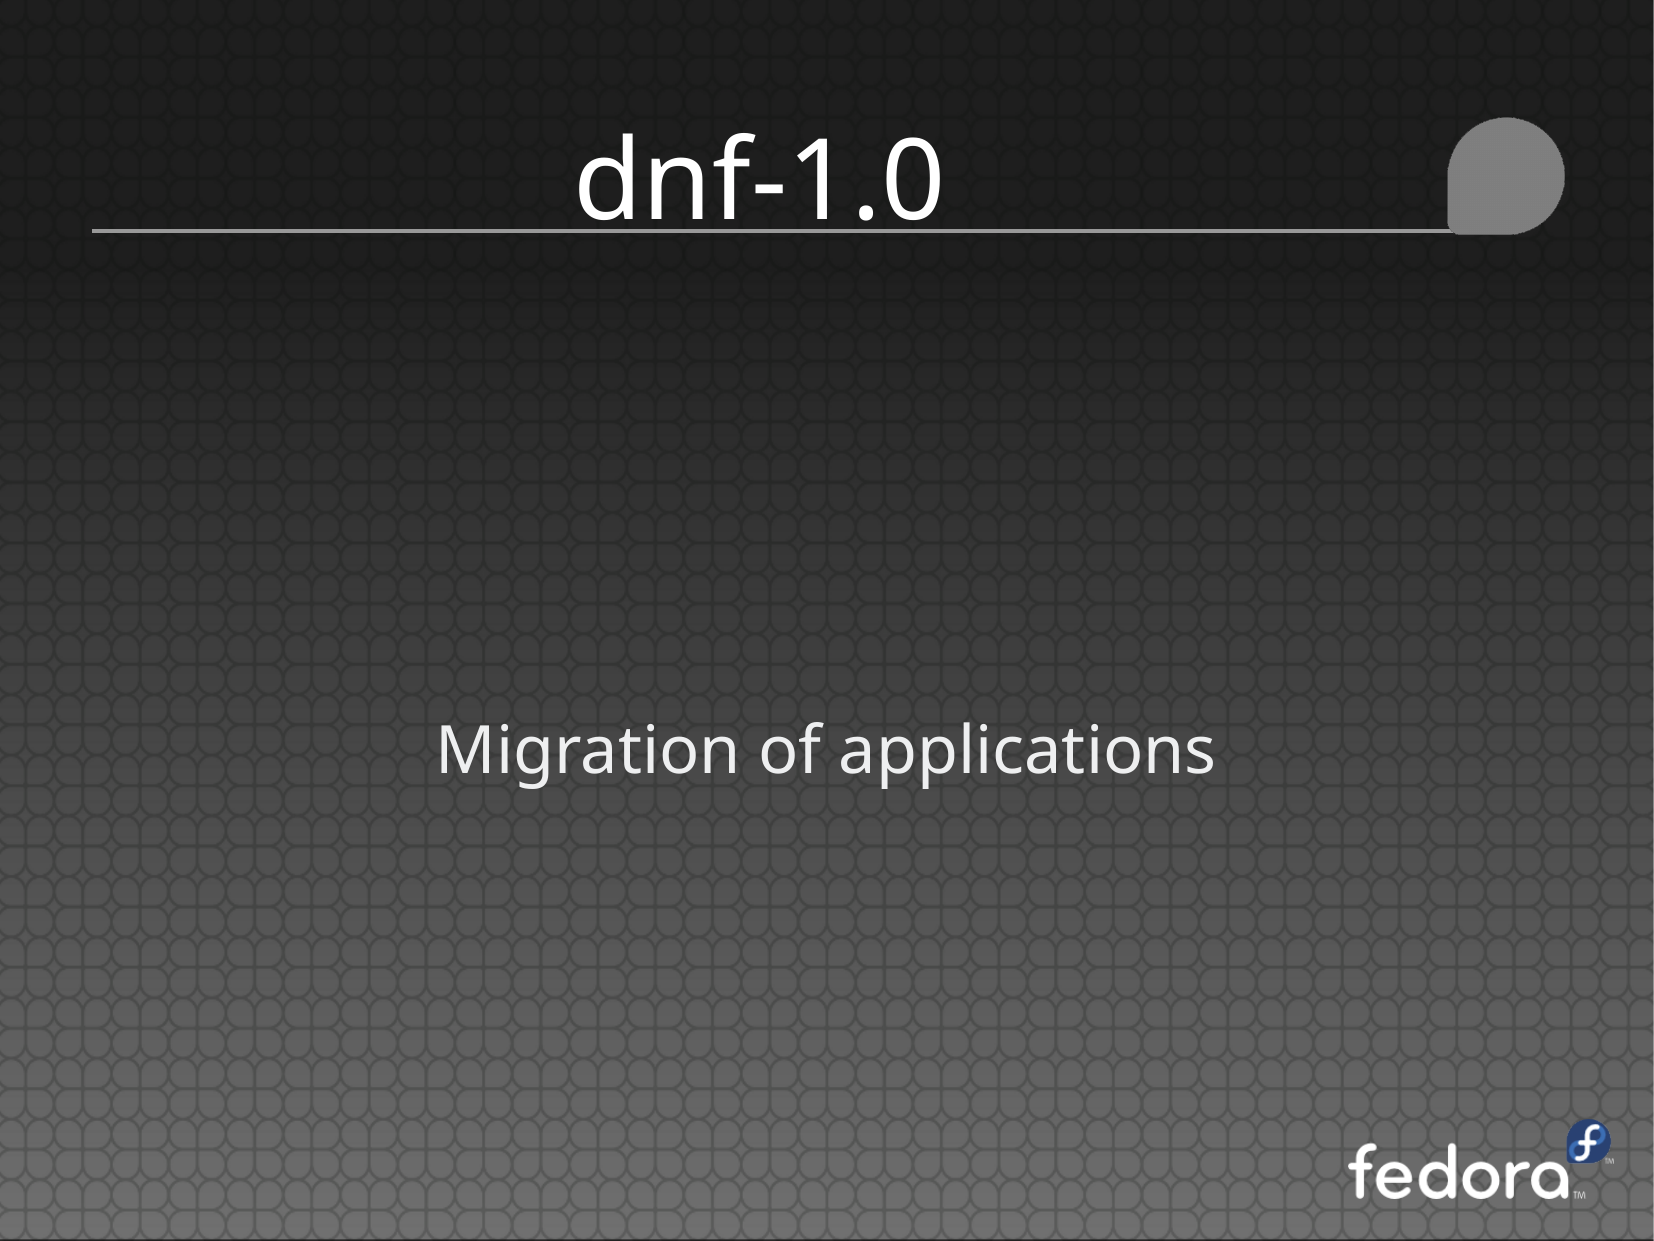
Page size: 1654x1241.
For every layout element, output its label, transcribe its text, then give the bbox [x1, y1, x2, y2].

list Migration of applications [82, 290, 1571, 1205]
picture [0, 0, 1654, 1241]
title dnf-1.0 [94, 100, 1426, 251]
